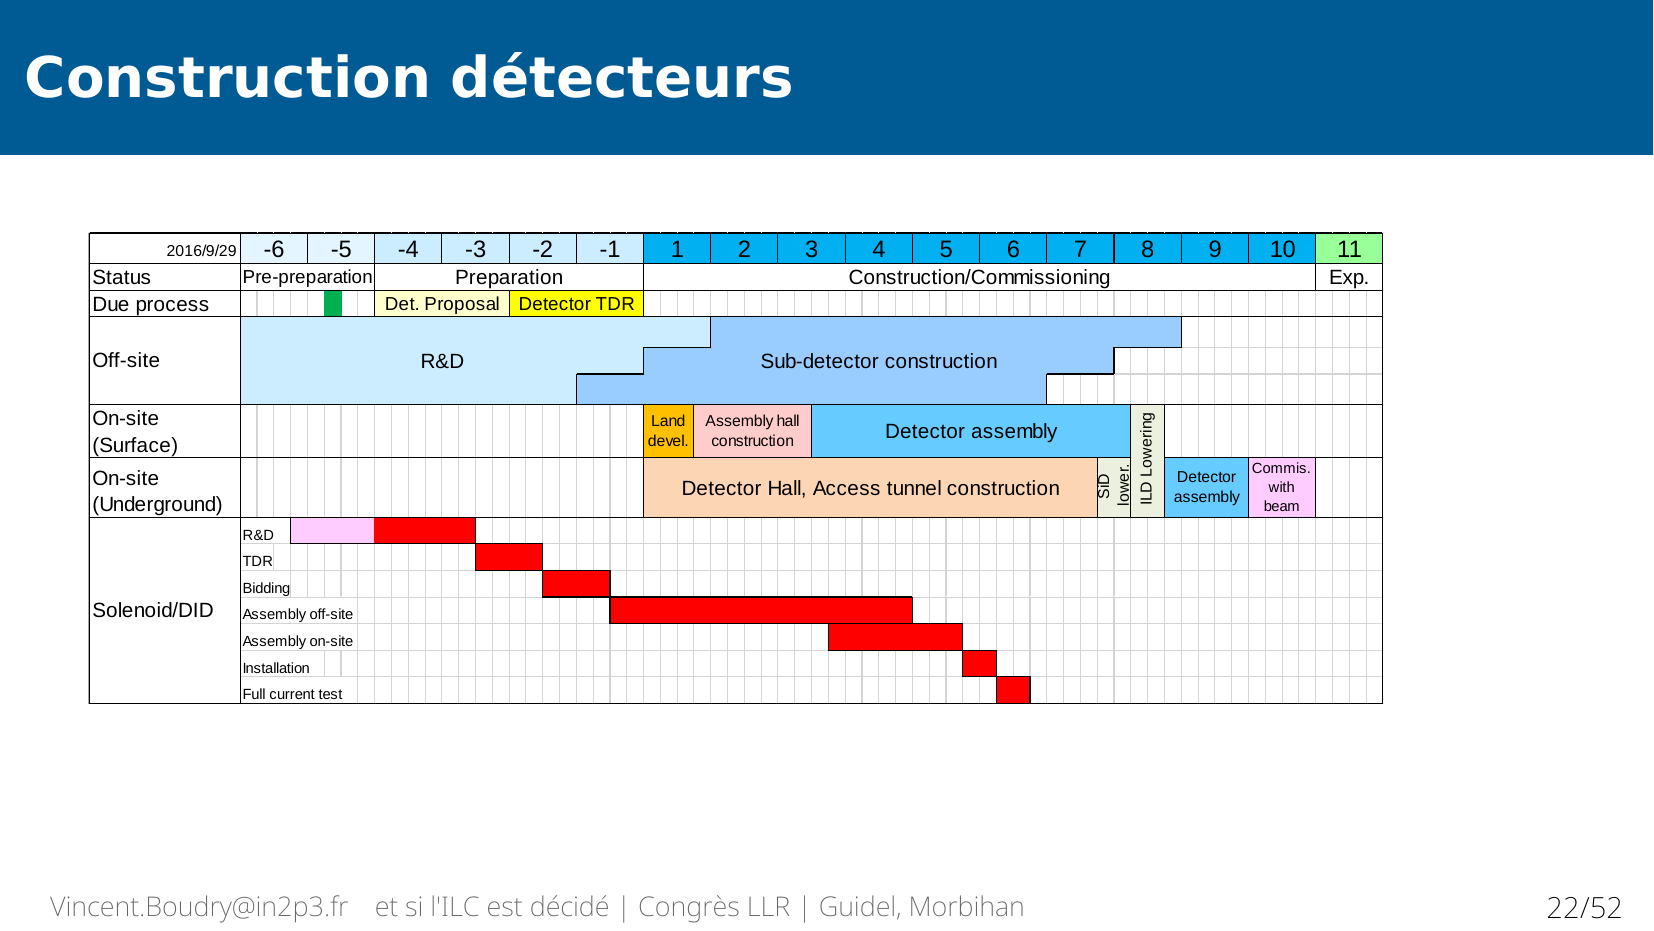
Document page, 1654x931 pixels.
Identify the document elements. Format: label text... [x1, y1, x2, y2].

title Construction détecteurs [24, 12, 1635, 143]
picture [88, 232, 1394, 710]
